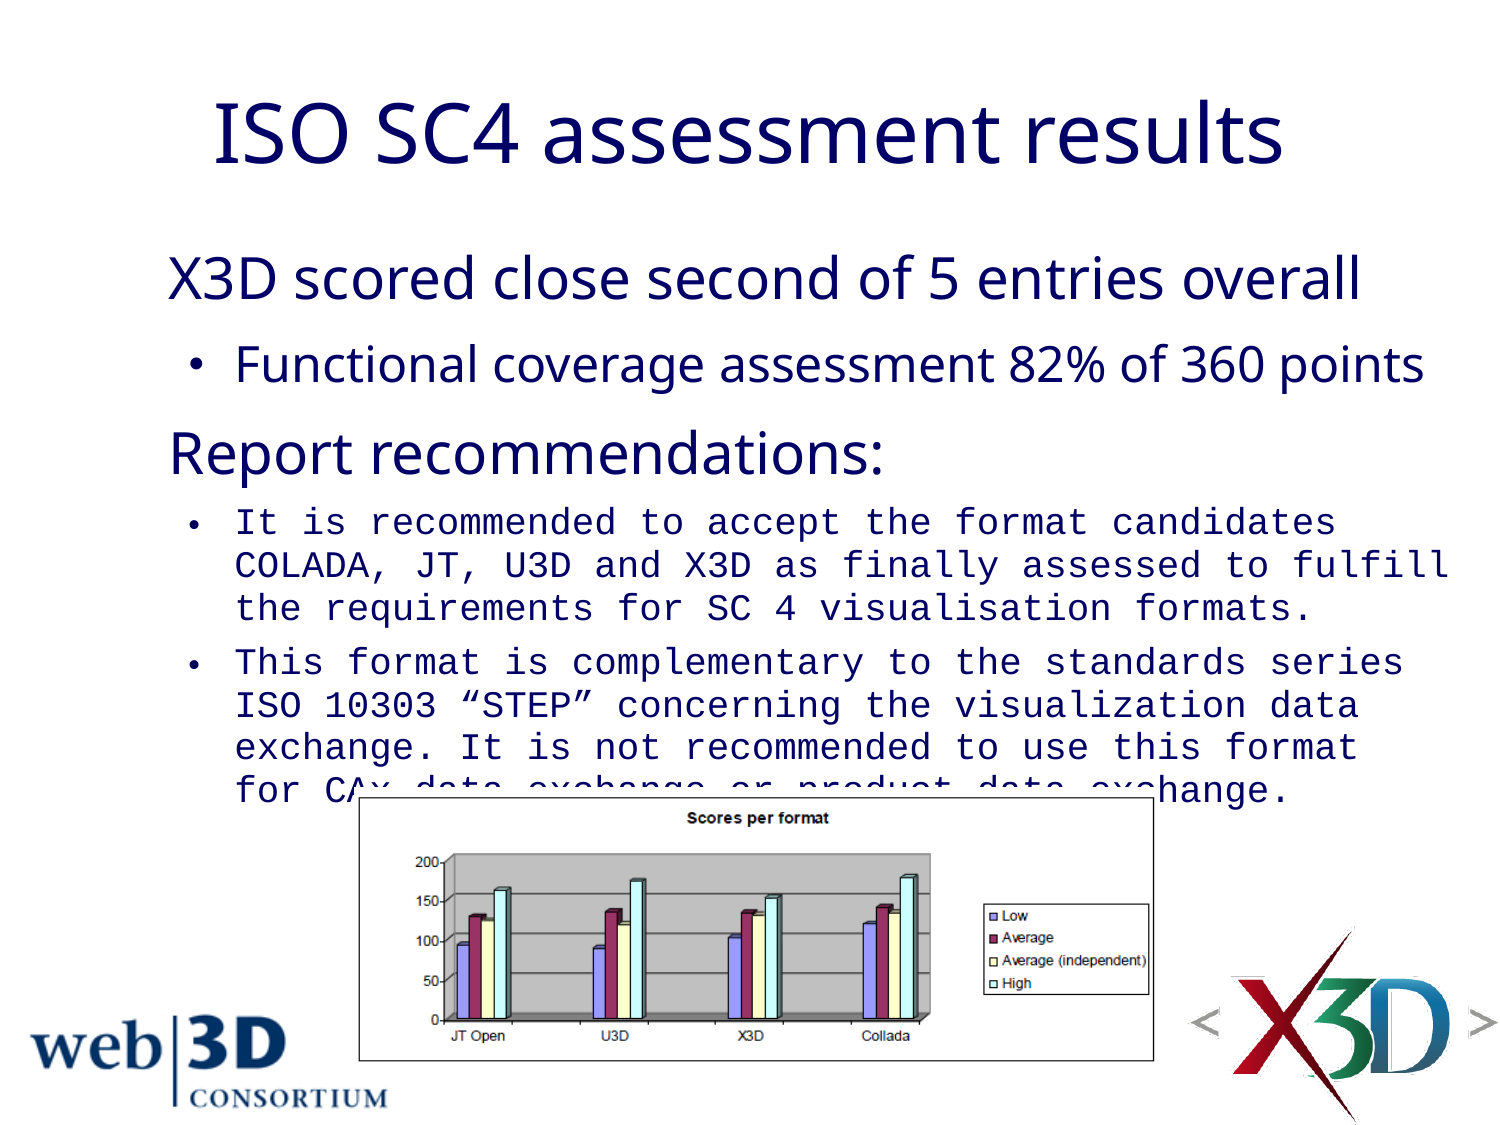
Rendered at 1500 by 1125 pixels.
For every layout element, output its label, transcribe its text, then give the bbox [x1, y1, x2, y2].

title ISO SC4 assessment results [112, 44, 1388, 218]
picture [1187, 926, 1500, 1125]
list X3D scored close second of 5 entries overall Functional coverage assessment 82% of 360 points Report recommendations: It is recommended to accept the format candidates COLADA, JT, U3D and X3D as finally assessed to fulfill the requirements for SC 4 visualisation formats. This format is complementary to the standards series ISO 10303 “STEP” concerning the visualization data exchange. It is not recommended to use this format for CAx data exchange or product data exchange. [112, 237, 1457, 986]
picture [12, 787, 1159, 1118]
